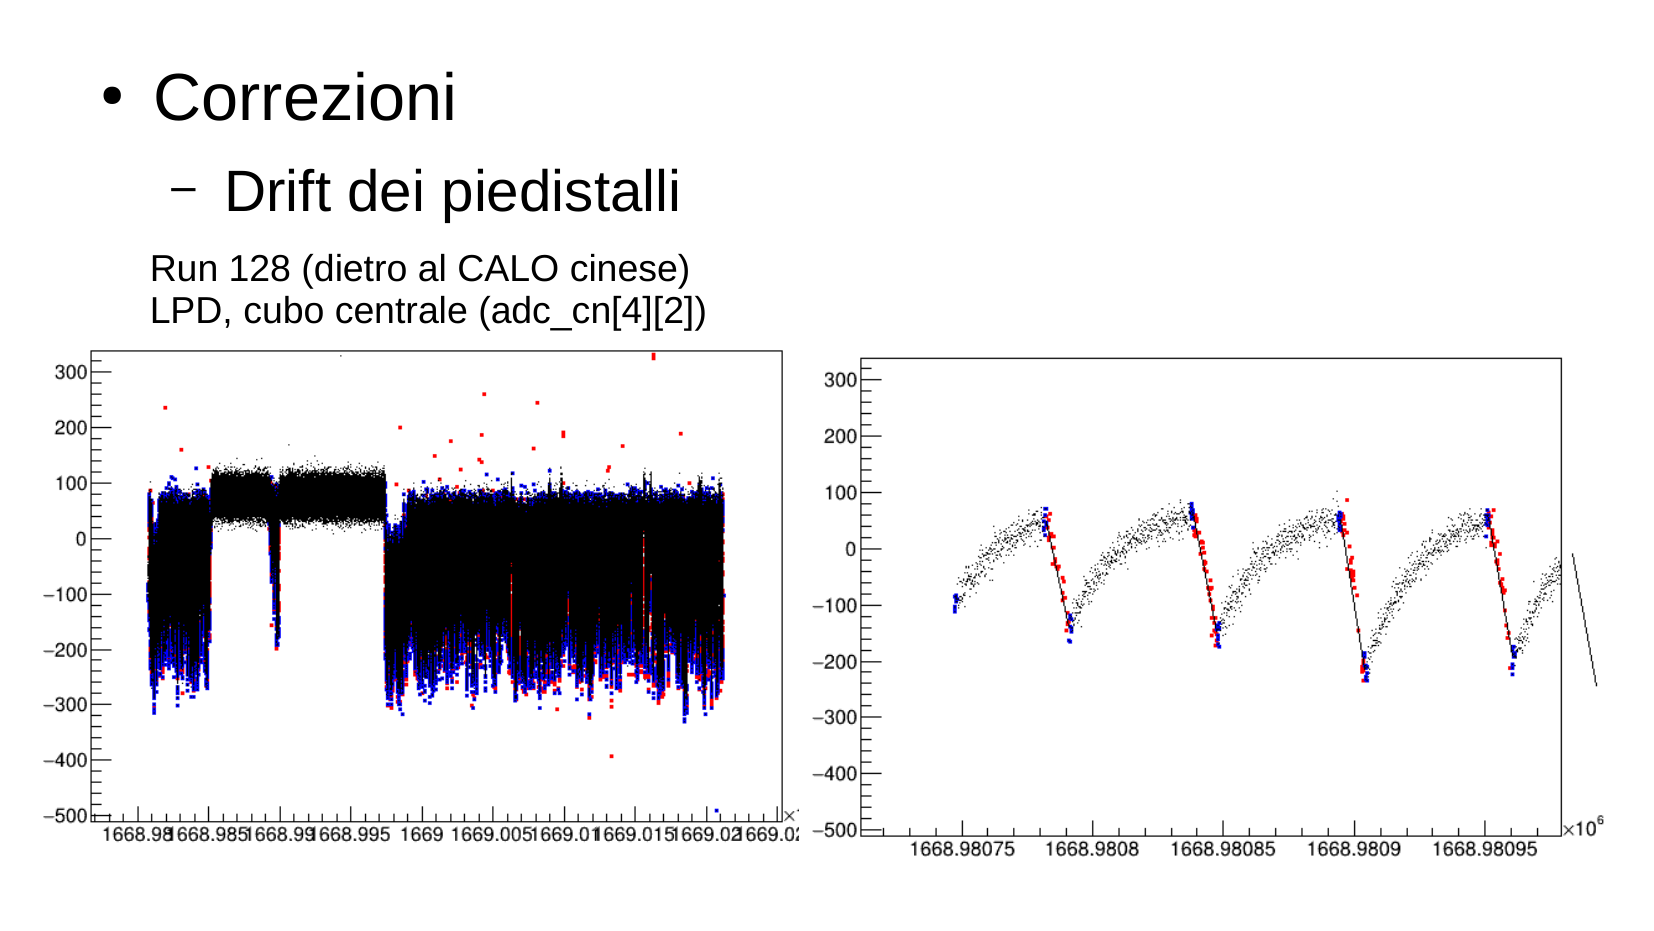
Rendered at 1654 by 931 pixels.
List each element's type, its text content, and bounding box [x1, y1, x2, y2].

list Correzioni Drift dei piedistalli [82, 60, 1571, 329]
picture [30, 322, 1621, 877]
text_box Run 128 (dietro al CALO cinese) LPD, cubo centrale (adc_cn[4][2]) [135, 240, 1066, 339]
